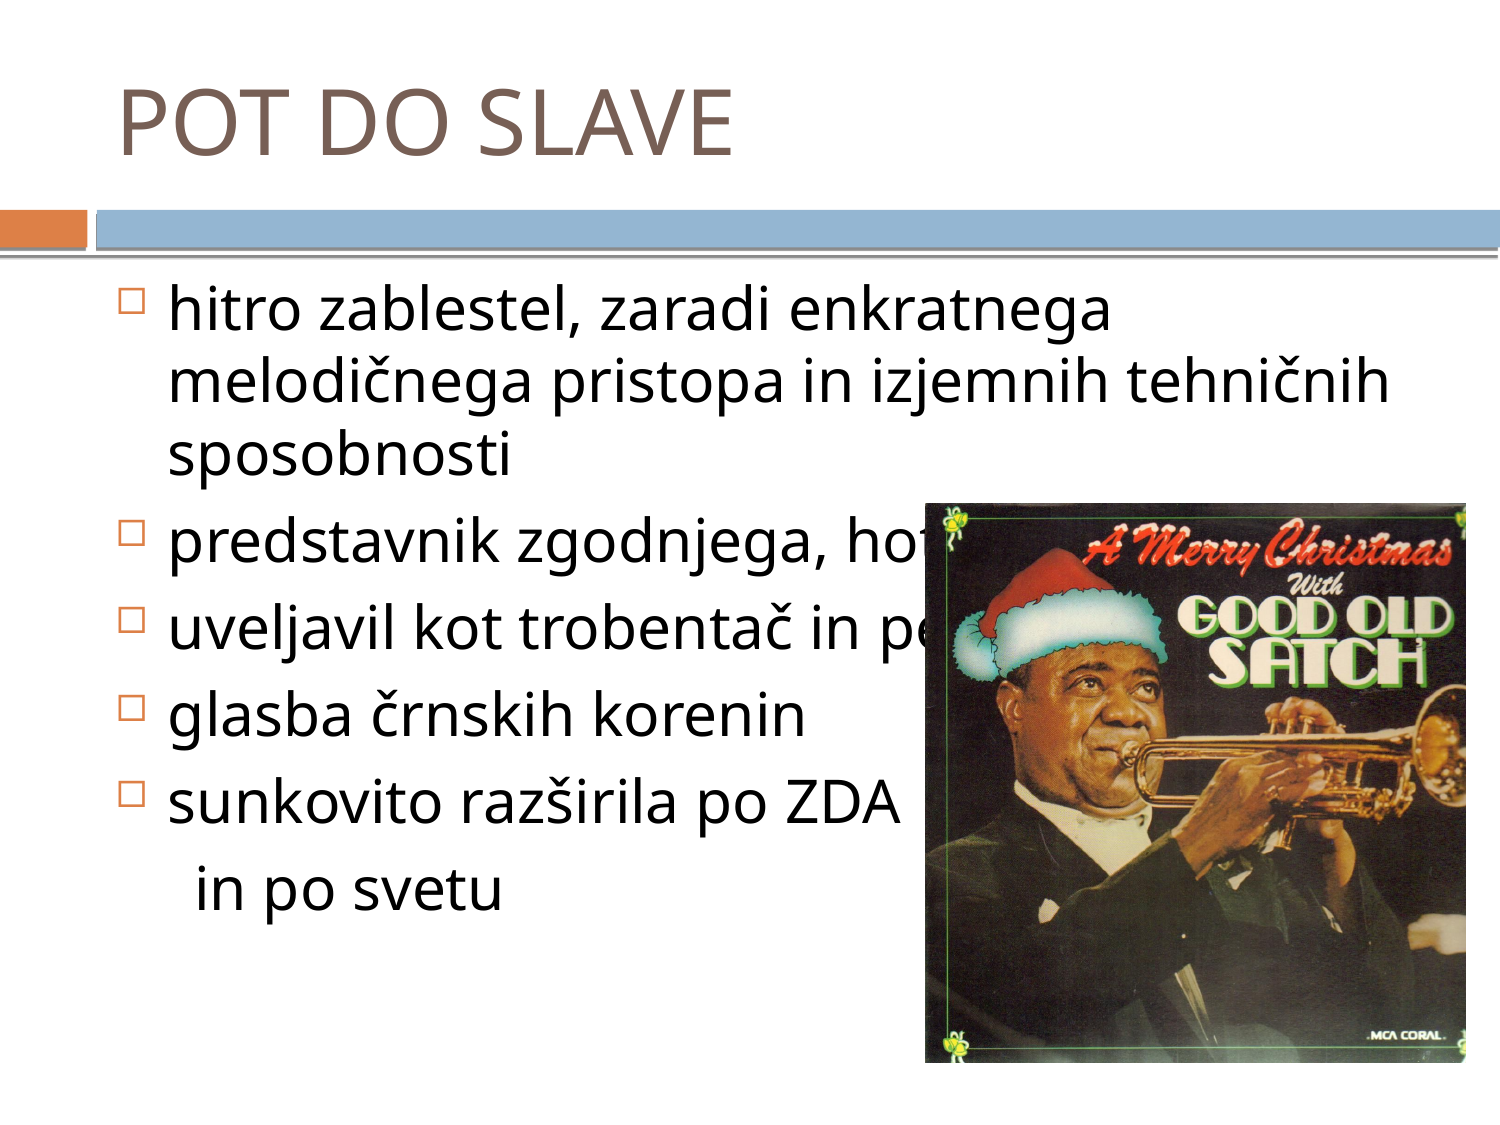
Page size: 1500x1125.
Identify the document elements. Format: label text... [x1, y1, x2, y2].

title POT DO SLAVE [100, 37, 1438, 200]
picture [925, 503, 1466, 1063]
list hitro zablestel, zaradi enkratnega melodičnega pristopa in izjemnih tehničnih sposobnosti predstavnik zgodnjega, hot jazza uveljavil kot trobentač in pevec glasba črnskih korenin sunkovito razširila po ZDA in po svetu [100, 262, 1438, 1000]
